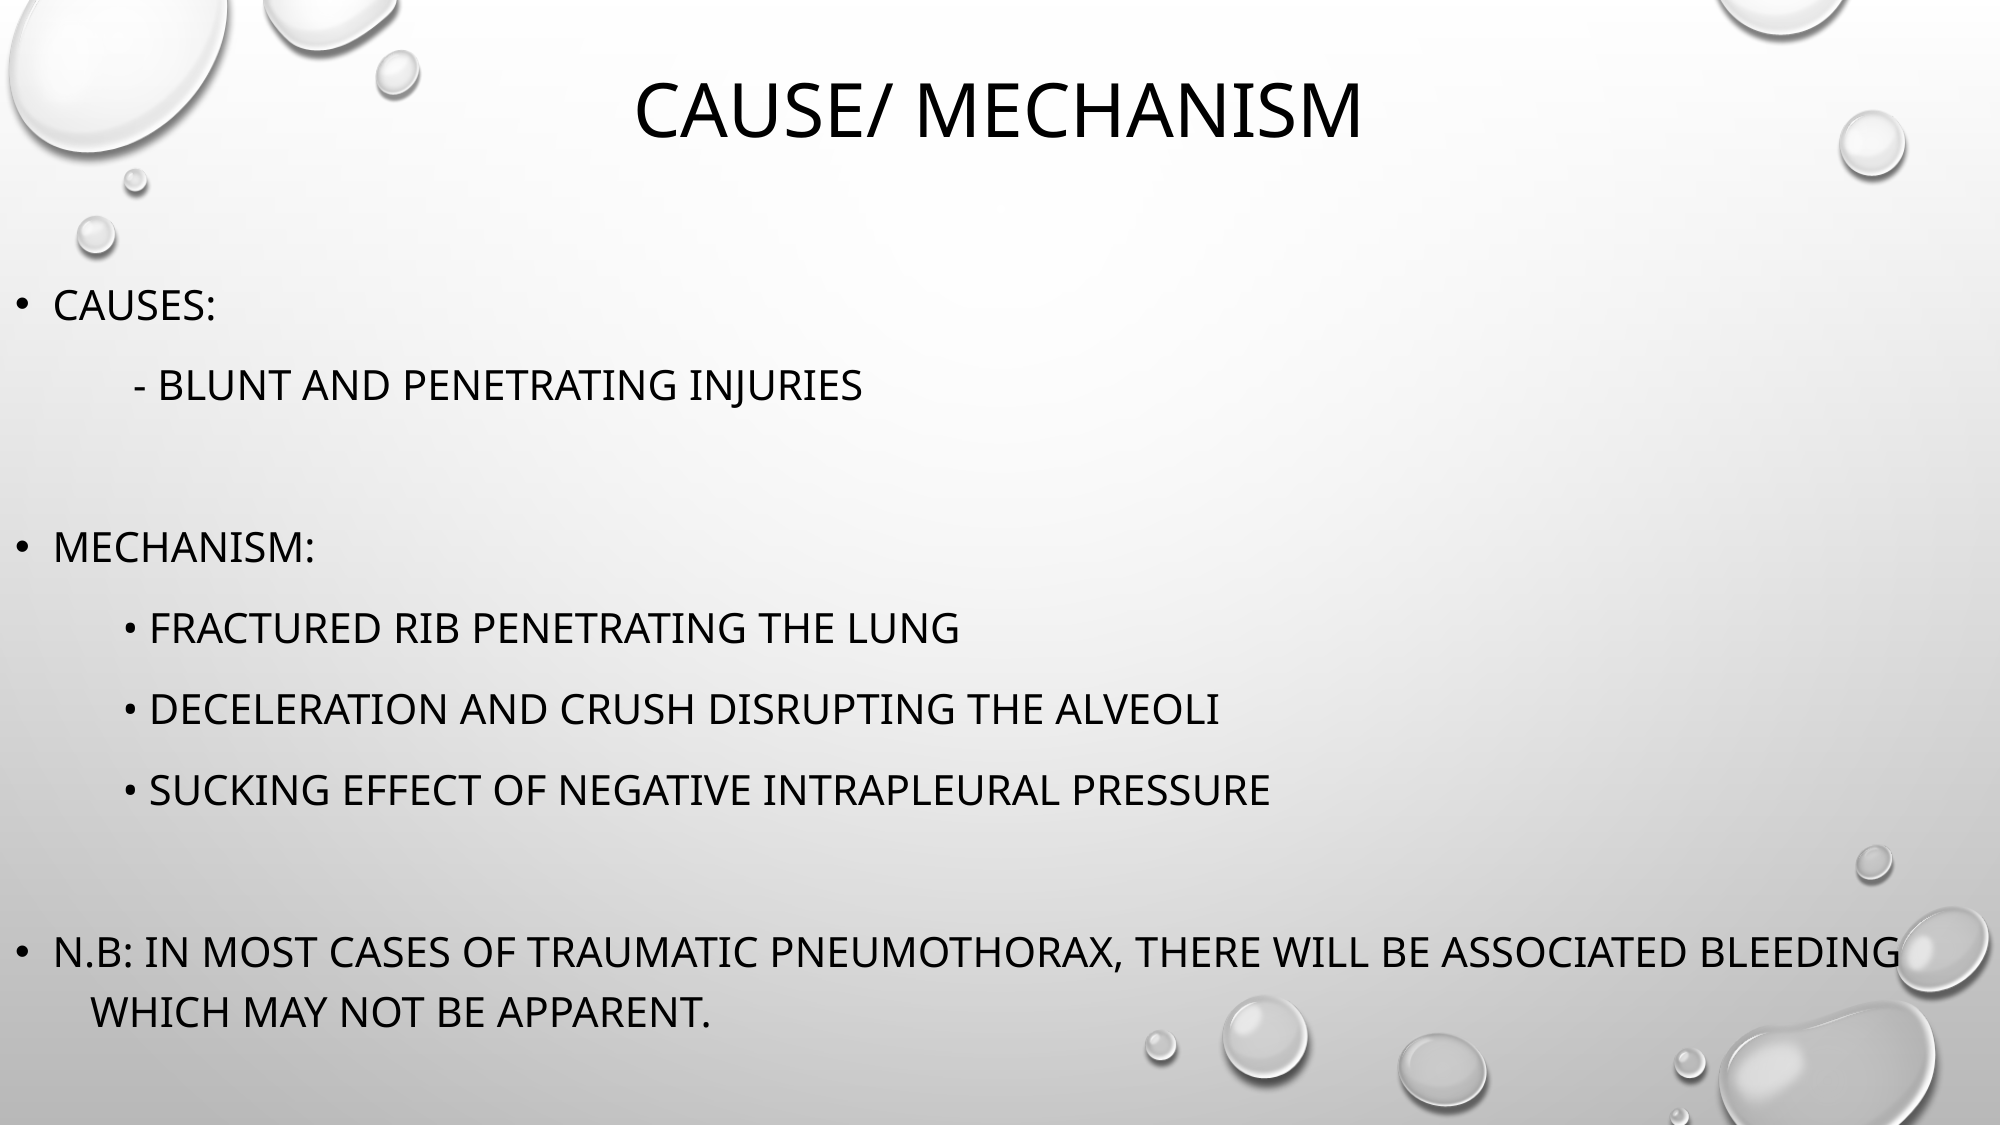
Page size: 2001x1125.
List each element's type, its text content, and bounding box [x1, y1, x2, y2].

list CAUSES: - Blunt and penetrating injuries MECHANISM: • Fractured rib penetrating the lung • Deceleration and crush disrupting the alveoli • Sucking effect of negative intrapleural pressure N.B: In most cases of traumatic pneumothorax, there will be associated bleeding which may not be apparent. [0, 260, 2000, 1125]
title CAUSE/ MECHANISM [0, 0, 2000, 227]
